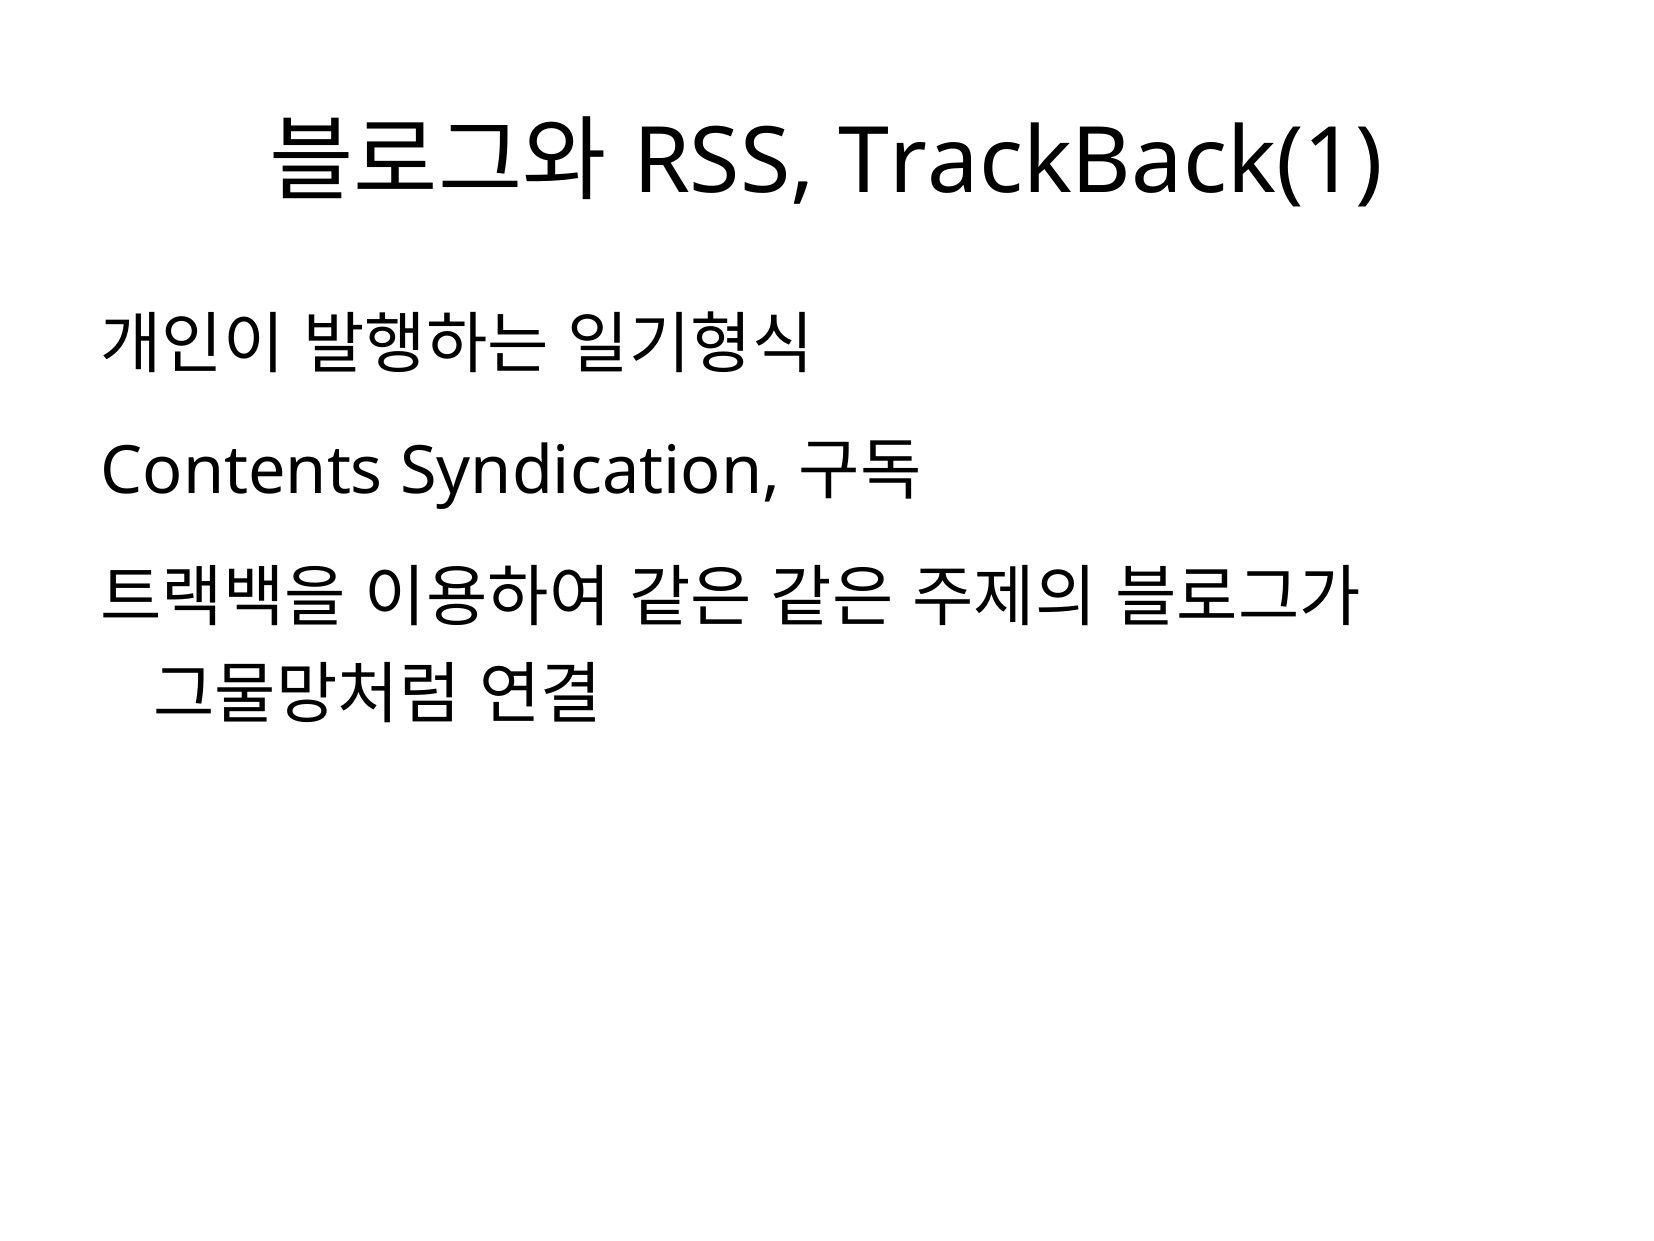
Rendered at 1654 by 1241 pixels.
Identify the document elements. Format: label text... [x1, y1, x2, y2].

title 블로그와 RSS, TrackBack(1) [82, 49, 1571, 257]
list 개인이 발행하는 일기형식 Contents Syndication, 구독 트랙백을 이용하여 같은 같은 주제의 블로그가 그물망처럼 연결 [82, 290, 1571, 1109]
